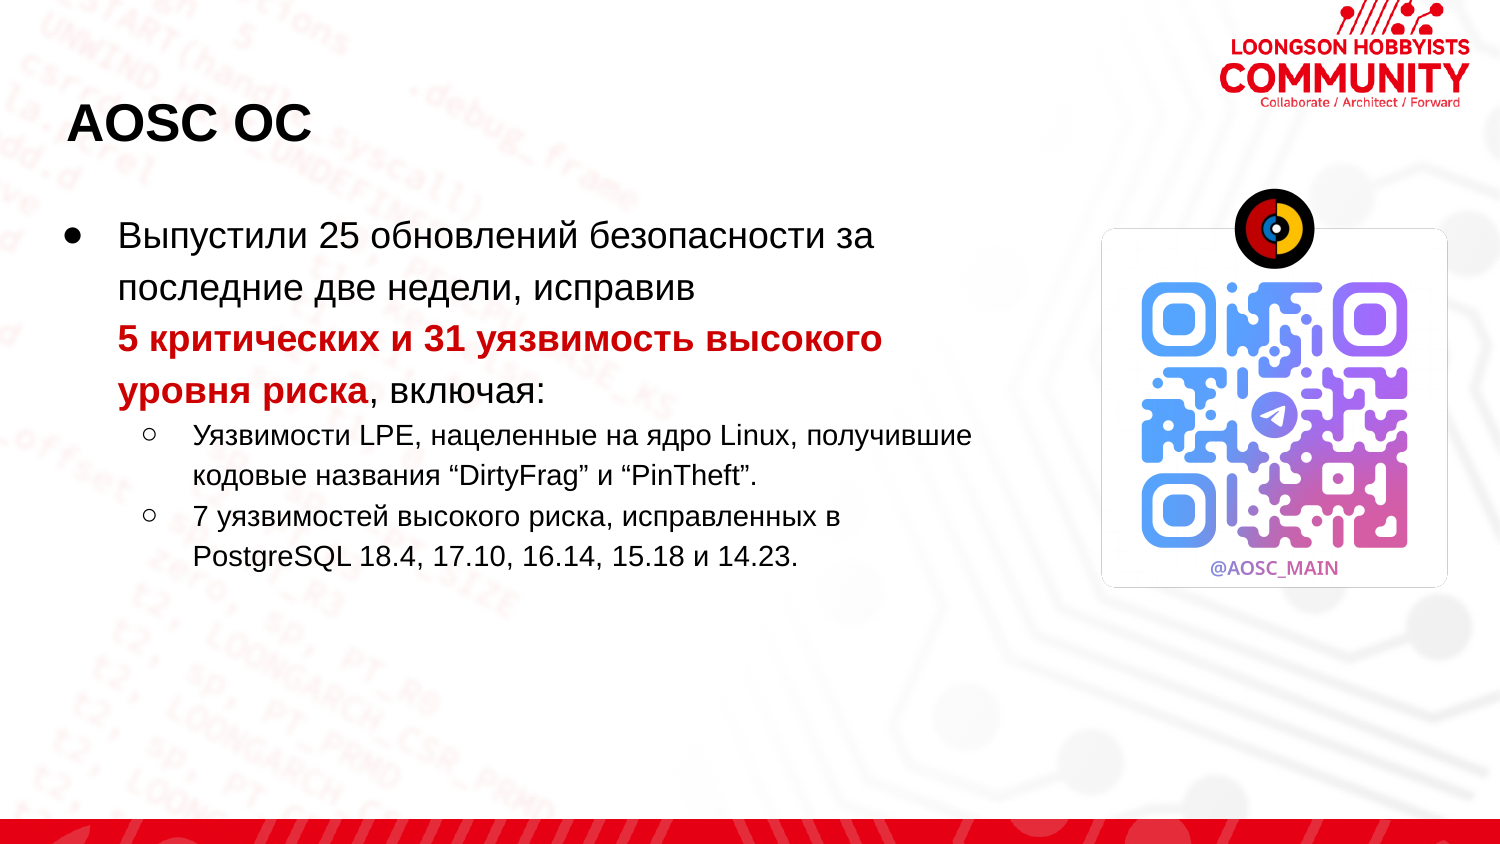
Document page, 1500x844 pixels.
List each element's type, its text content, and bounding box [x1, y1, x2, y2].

title AOSC ОС [51, 72, 1449, 167]
picture [0, 0, 1500, 844]
list Выпустили 25 обновлений безопасности за последние две недели, исправив 5 критических и 31 уязвимость высокого уровня риска, включая: Уязвимости LPE, нацеленные на ядро Linux, получившие кодовые названия “DirtyFrag” и “PinTheft”. 7 уязвимостей высокого риска, исправленных в PostgreSQL 18.4, 17.10, 16.14, 15.18 и 14.23. [27, 189, 1022, 797]
